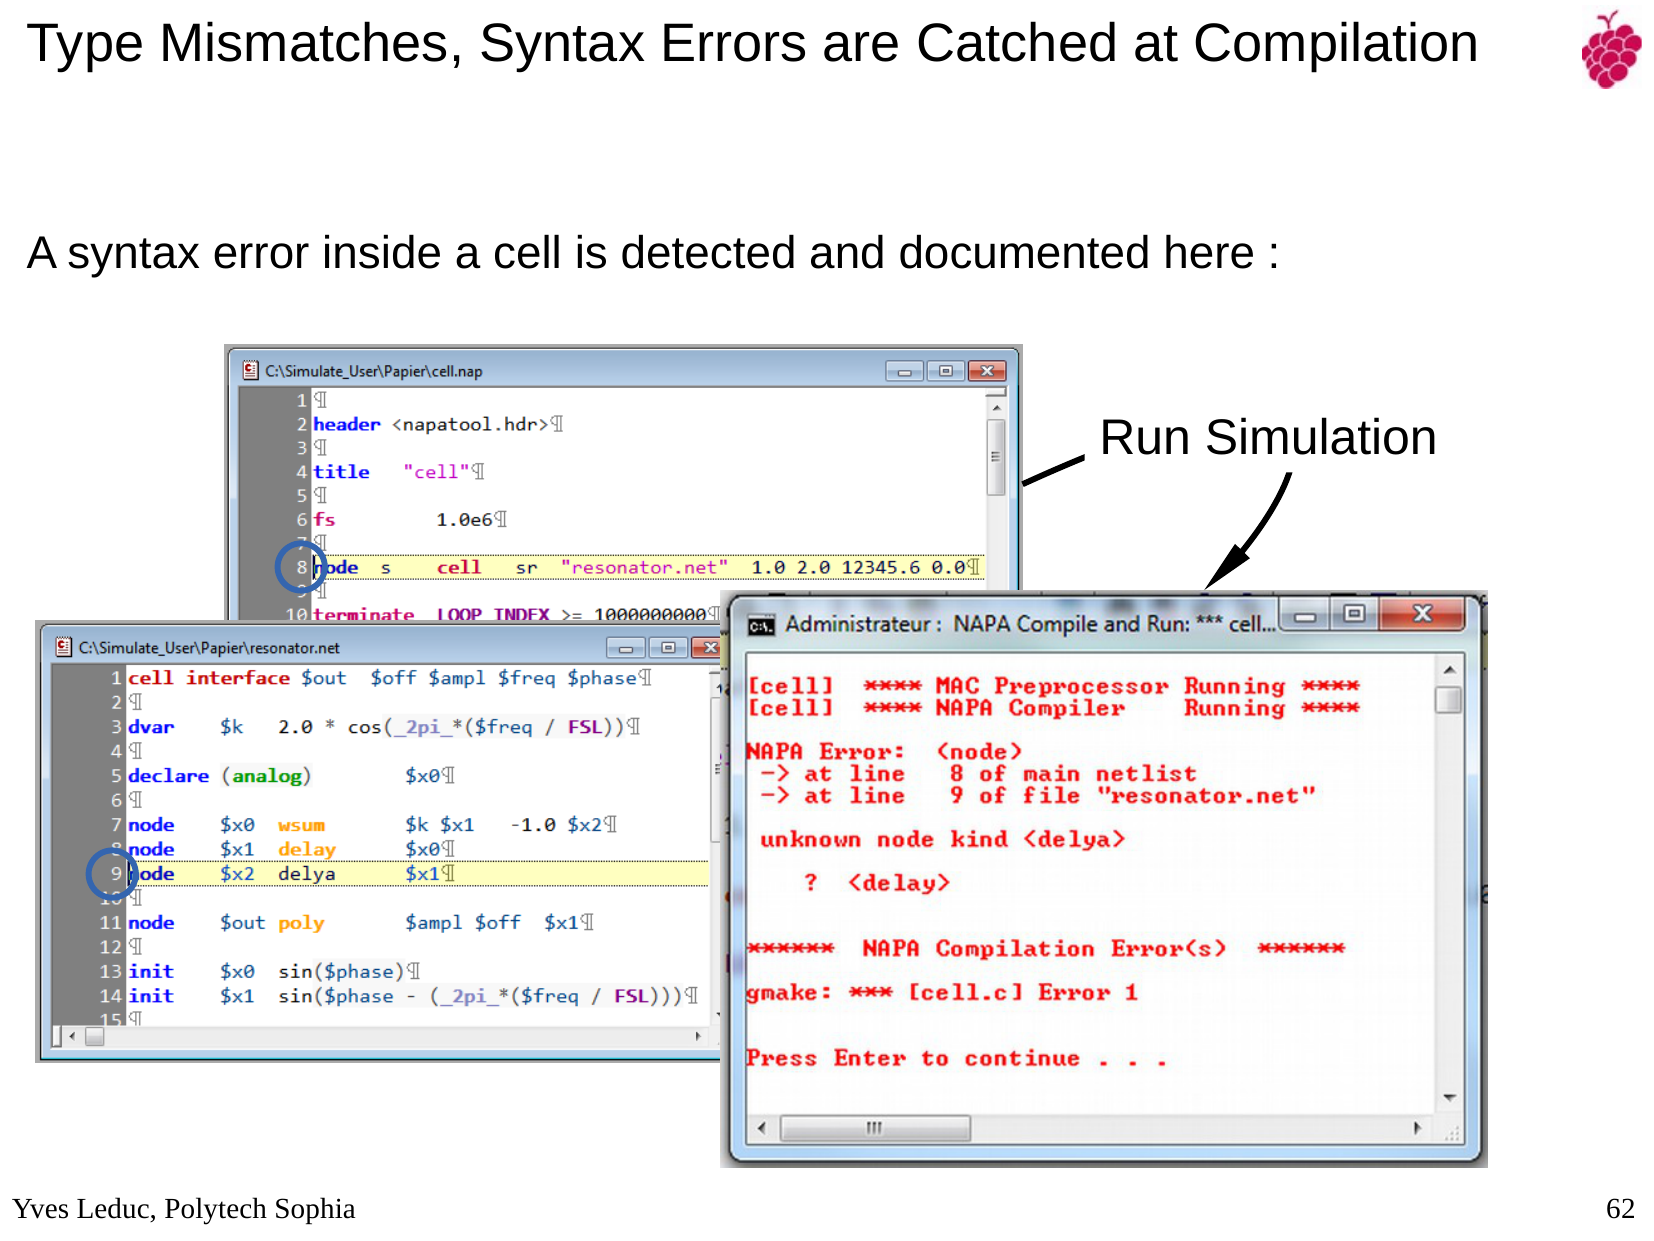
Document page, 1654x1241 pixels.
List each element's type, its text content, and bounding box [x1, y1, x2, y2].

text_box Type Mismatches, Syntax Errors are Catched at Compilation A syntax error inside a cell is detected and documented here : [11, 5, 1642, 286]
picture [35, 344, 1488, 1168]
text_box Run Simulation [1084, 401, 1454, 473]
